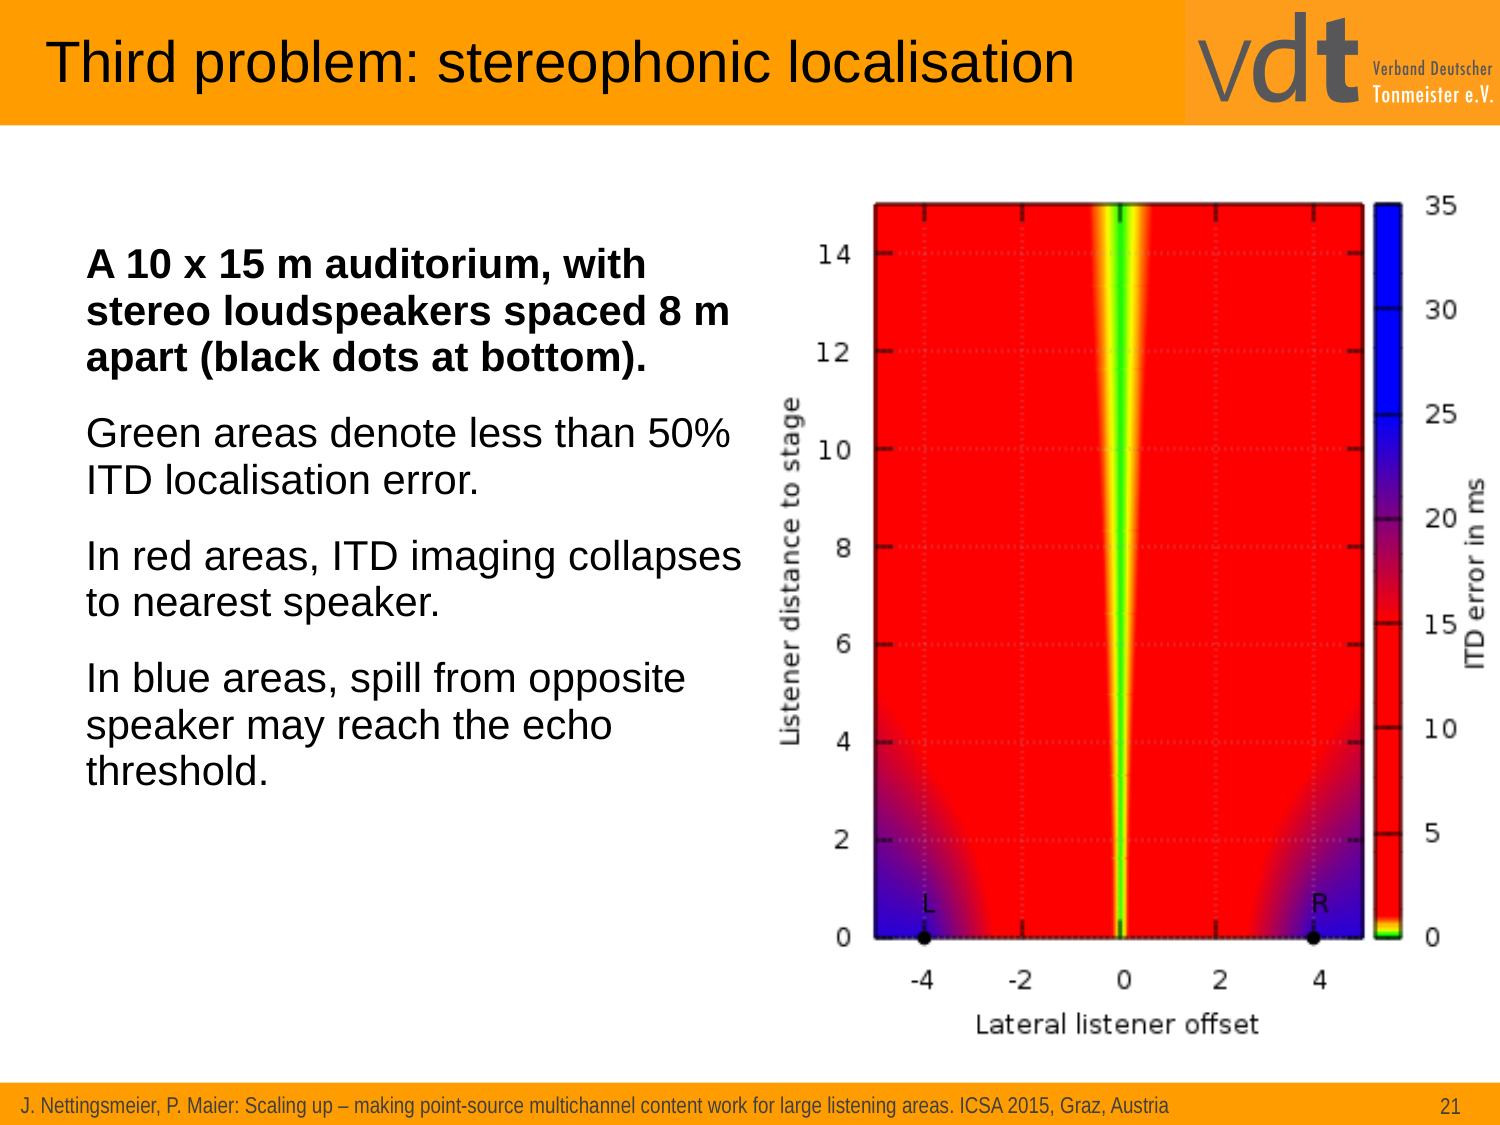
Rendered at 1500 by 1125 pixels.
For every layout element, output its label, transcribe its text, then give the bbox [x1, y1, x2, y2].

picture [1185, 0, 1500, 124]
title Third problem: stereophonic localisation [45, 0, 1171, 126]
picture [768, 135, 1500, 1066]
list A 10 x 15 m auditorium, with stereo loudspeakers spaced 8 m apart (black dots at bottom). Green areas denote less than 50% ITD localisation error. In red areas, ITD imaging collapses to nearest speaker. In blue areas, spill from opposite speaker may reach the echo threshold. [15, 164, 751, 1066]
